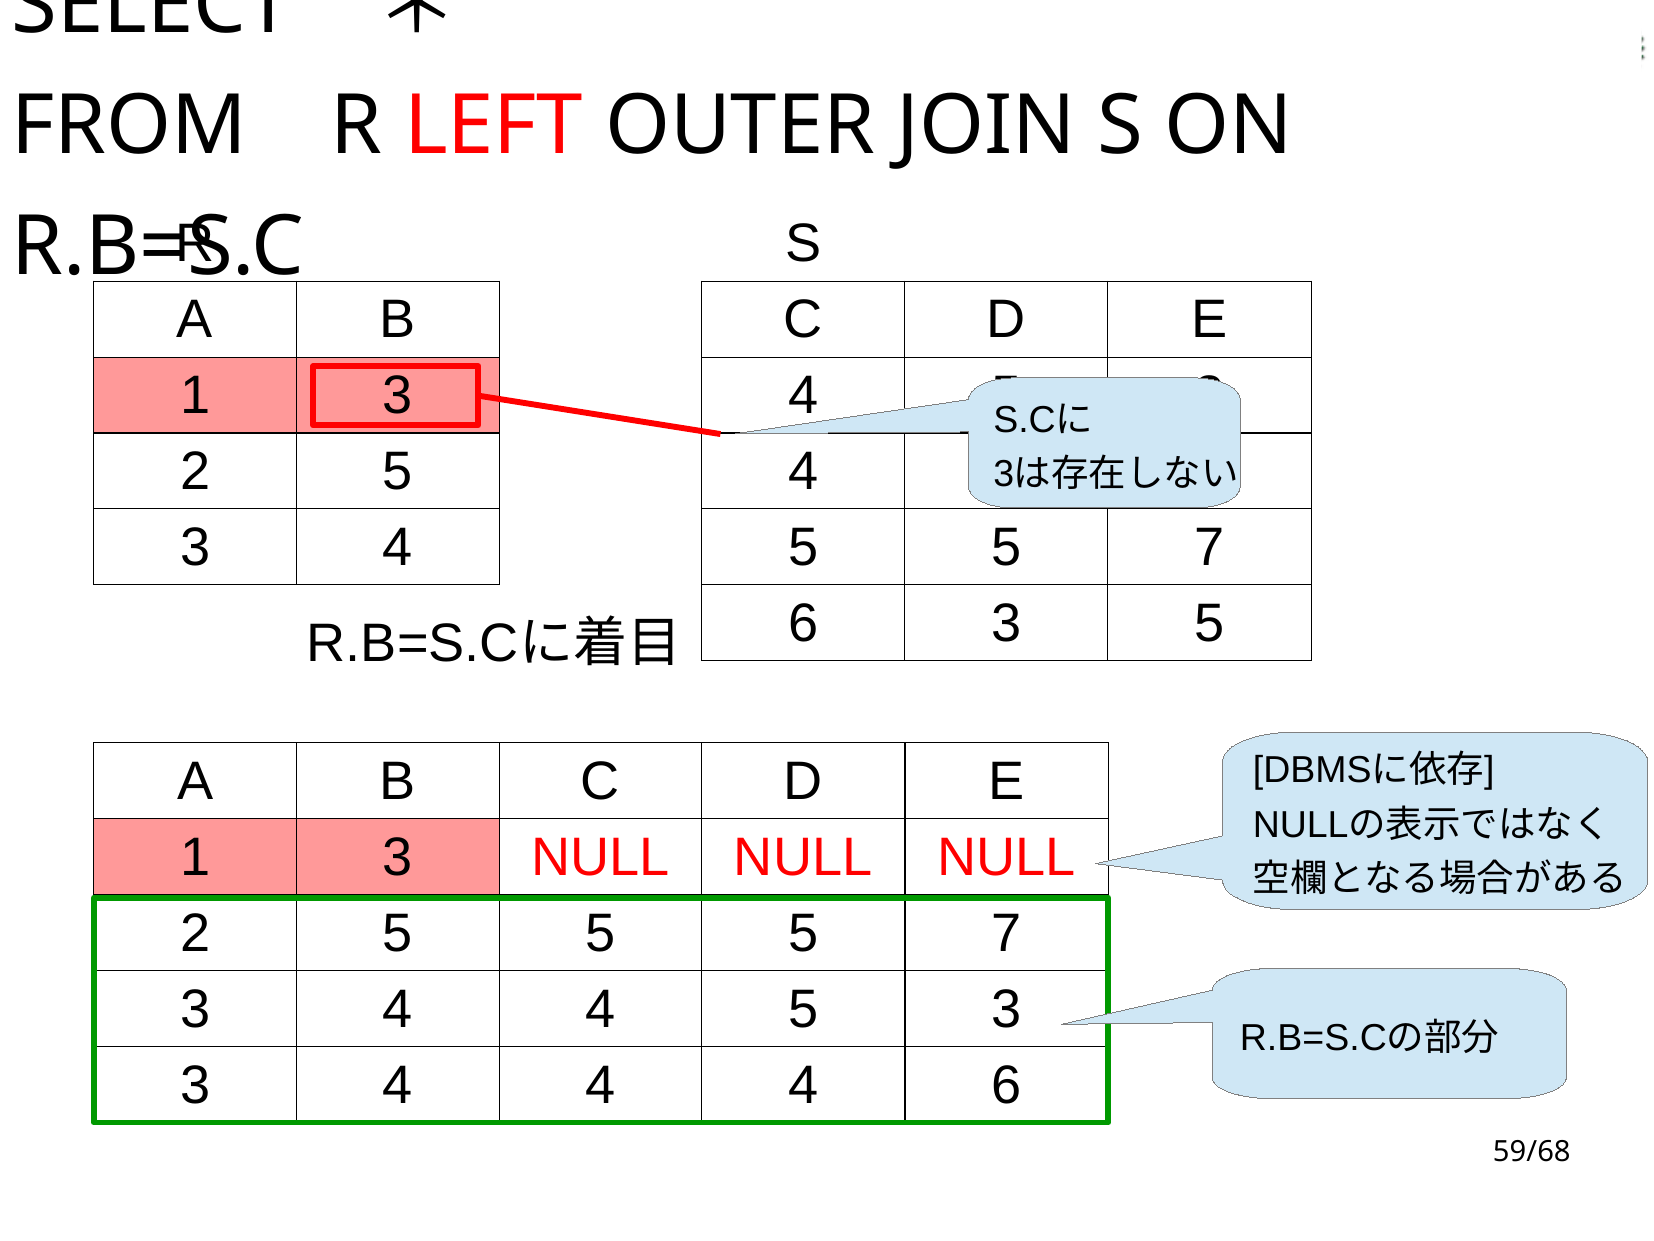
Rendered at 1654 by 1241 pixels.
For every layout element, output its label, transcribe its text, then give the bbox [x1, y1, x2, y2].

table_cell 6 [1208, 434, 1311, 508]
table_cell [94, 585, 296, 661]
table_cell [499, 585, 701, 661]
table_cell NULL [702, 819, 904, 894]
table_header [296, 205, 499, 281]
table_cell 4 [500, 971, 701, 1046]
table_cell 4 [297, 1047, 499, 1120]
table_cell 5 [905, 358, 1107, 408]
table_cell 6 [906, 1047, 1105, 1120]
title SELECT ＊ FROM R LEFT OUTER JOIN S ON R.B=S.C [11, 11, 1642, 224]
table_cell 6 [702, 585, 904, 660]
table_header E [906, 743, 1108, 818]
table_cell 1 [94, 358, 296, 432]
text_box [DBMSに依存] NULLの表示ではなく 空欄となる場合がある [1095, 732, 1648, 910]
table_cell [500, 403, 688, 433]
table_header [1108, 205, 1311, 281]
table_cell [296, 585, 499, 590]
table_header S [702, 205, 905, 281]
table_cell 5 [702, 509, 904, 584]
table_cell 3 [1108, 358, 1311, 432]
table_cell 4 [702, 1047, 904, 1120]
table_cell [500, 509, 701, 585]
table_cell 4 [297, 971, 499, 1046]
table_cell 3 [97, 971, 296, 1046]
table_cell 4 [905, 434, 1000, 508]
table_cell 3 [906, 971, 1105, 1046]
picture [1642, 2, 1650, 99]
table_cell 3 [316, 369, 475, 422]
table_header B [297, 743, 499, 818]
table_cell 2 [94, 434, 296, 508]
table_cell 7 [906, 901, 1105, 970]
table_cell 5 [702, 901, 904, 970]
table_cell D [905, 282, 1107, 357]
table_header [499, 205, 702, 281]
table_cell 3 [905, 585, 1107, 660]
table_header C [500, 743, 701, 818]
table_cell 3 [97, 1047, 296, 1120]
table_header [905, 205, 1108, 281]
table_cell 4 [702, 434, 904, 508]
table_cell E [1108, 282, 1311, 357]
table_cell 3 [297, 358, 499, 432]
table_cell A [94, 282, 296, 357]
table_cell 4 [702, 358, 904, 432]
table_cell 5 [297, 901, 499, 970]
table_cell 3 [94, 509, 296, 584]
table_cell 5 [905, 509, 1107, 584]
table_cell B [297, 282, 499, 357]
table_cell 5 [1108, 585, 1311, 660]
table_header R [94, 205, 296, 281]
table_cell 5 [702, 971, 904, 1046]
table_cell 1 [94, 819, 296, 894]
text_box R.B=S.Cに着目 [236, 590, 697, 675]
text_box S.Cに 3は存在しない [735, 377, 1241, 508]
table_cell [500, 281, 701, 357]
table_cell [500, 433, 701, 509]
table_cell [500, 357, 701, 427]
table_cell 3 [297, 819, 499, 894]
table_cell 2 [97, 901, 296, 970]
table_cell 5 [500, 901, 701, 970]
table_cell 4 [297, 509, 499, 584]
text_box R.B=S.Cの部分 [1061, 968, 1567, 1099]
table_header A [94, 743, 296, 818]
table_header D [702, 743, 904, 818]
table_cell 5 [297, 434, 499, 508]
table_cell 4 [500, 1047, 701, 1120]
table_cell C [702, 282, 904, 357]
table_cell NULL [500, 819, 701, 894]
table_cell NULL [906, 819, 1108, 894]
table_cell 7 [1108, 509, 1311, 584]
